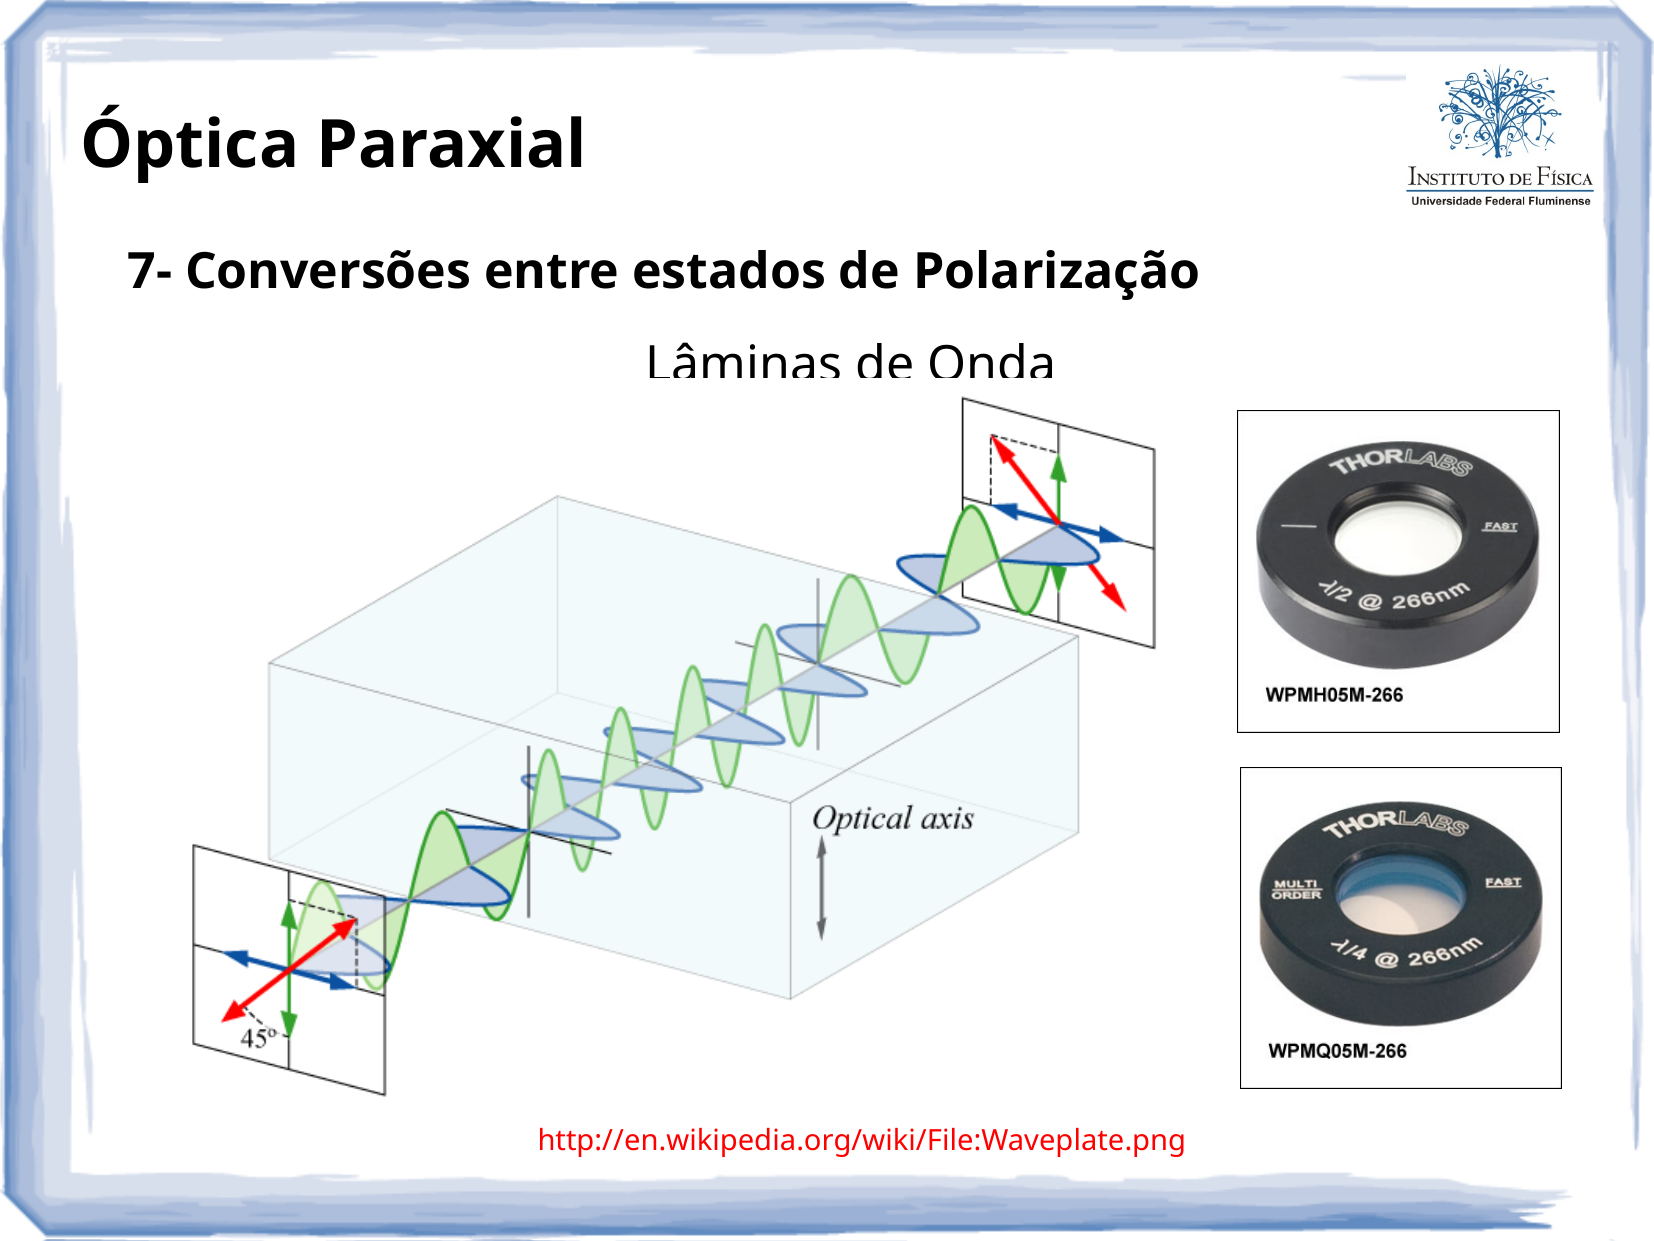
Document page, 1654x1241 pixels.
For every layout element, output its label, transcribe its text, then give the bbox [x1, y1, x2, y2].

text_box http://en.wikipedia.org/wiki/File:Waveplate.png [522, 1112, 1319, 1169]
text_box 7- Conversões entre estados de Polarização Lâminas de Onda [112, 227, 1589, 484]
text_box Óptica Paraxial [65, 88, 633, 181]
picture [0, 0, 1654, 1241]
